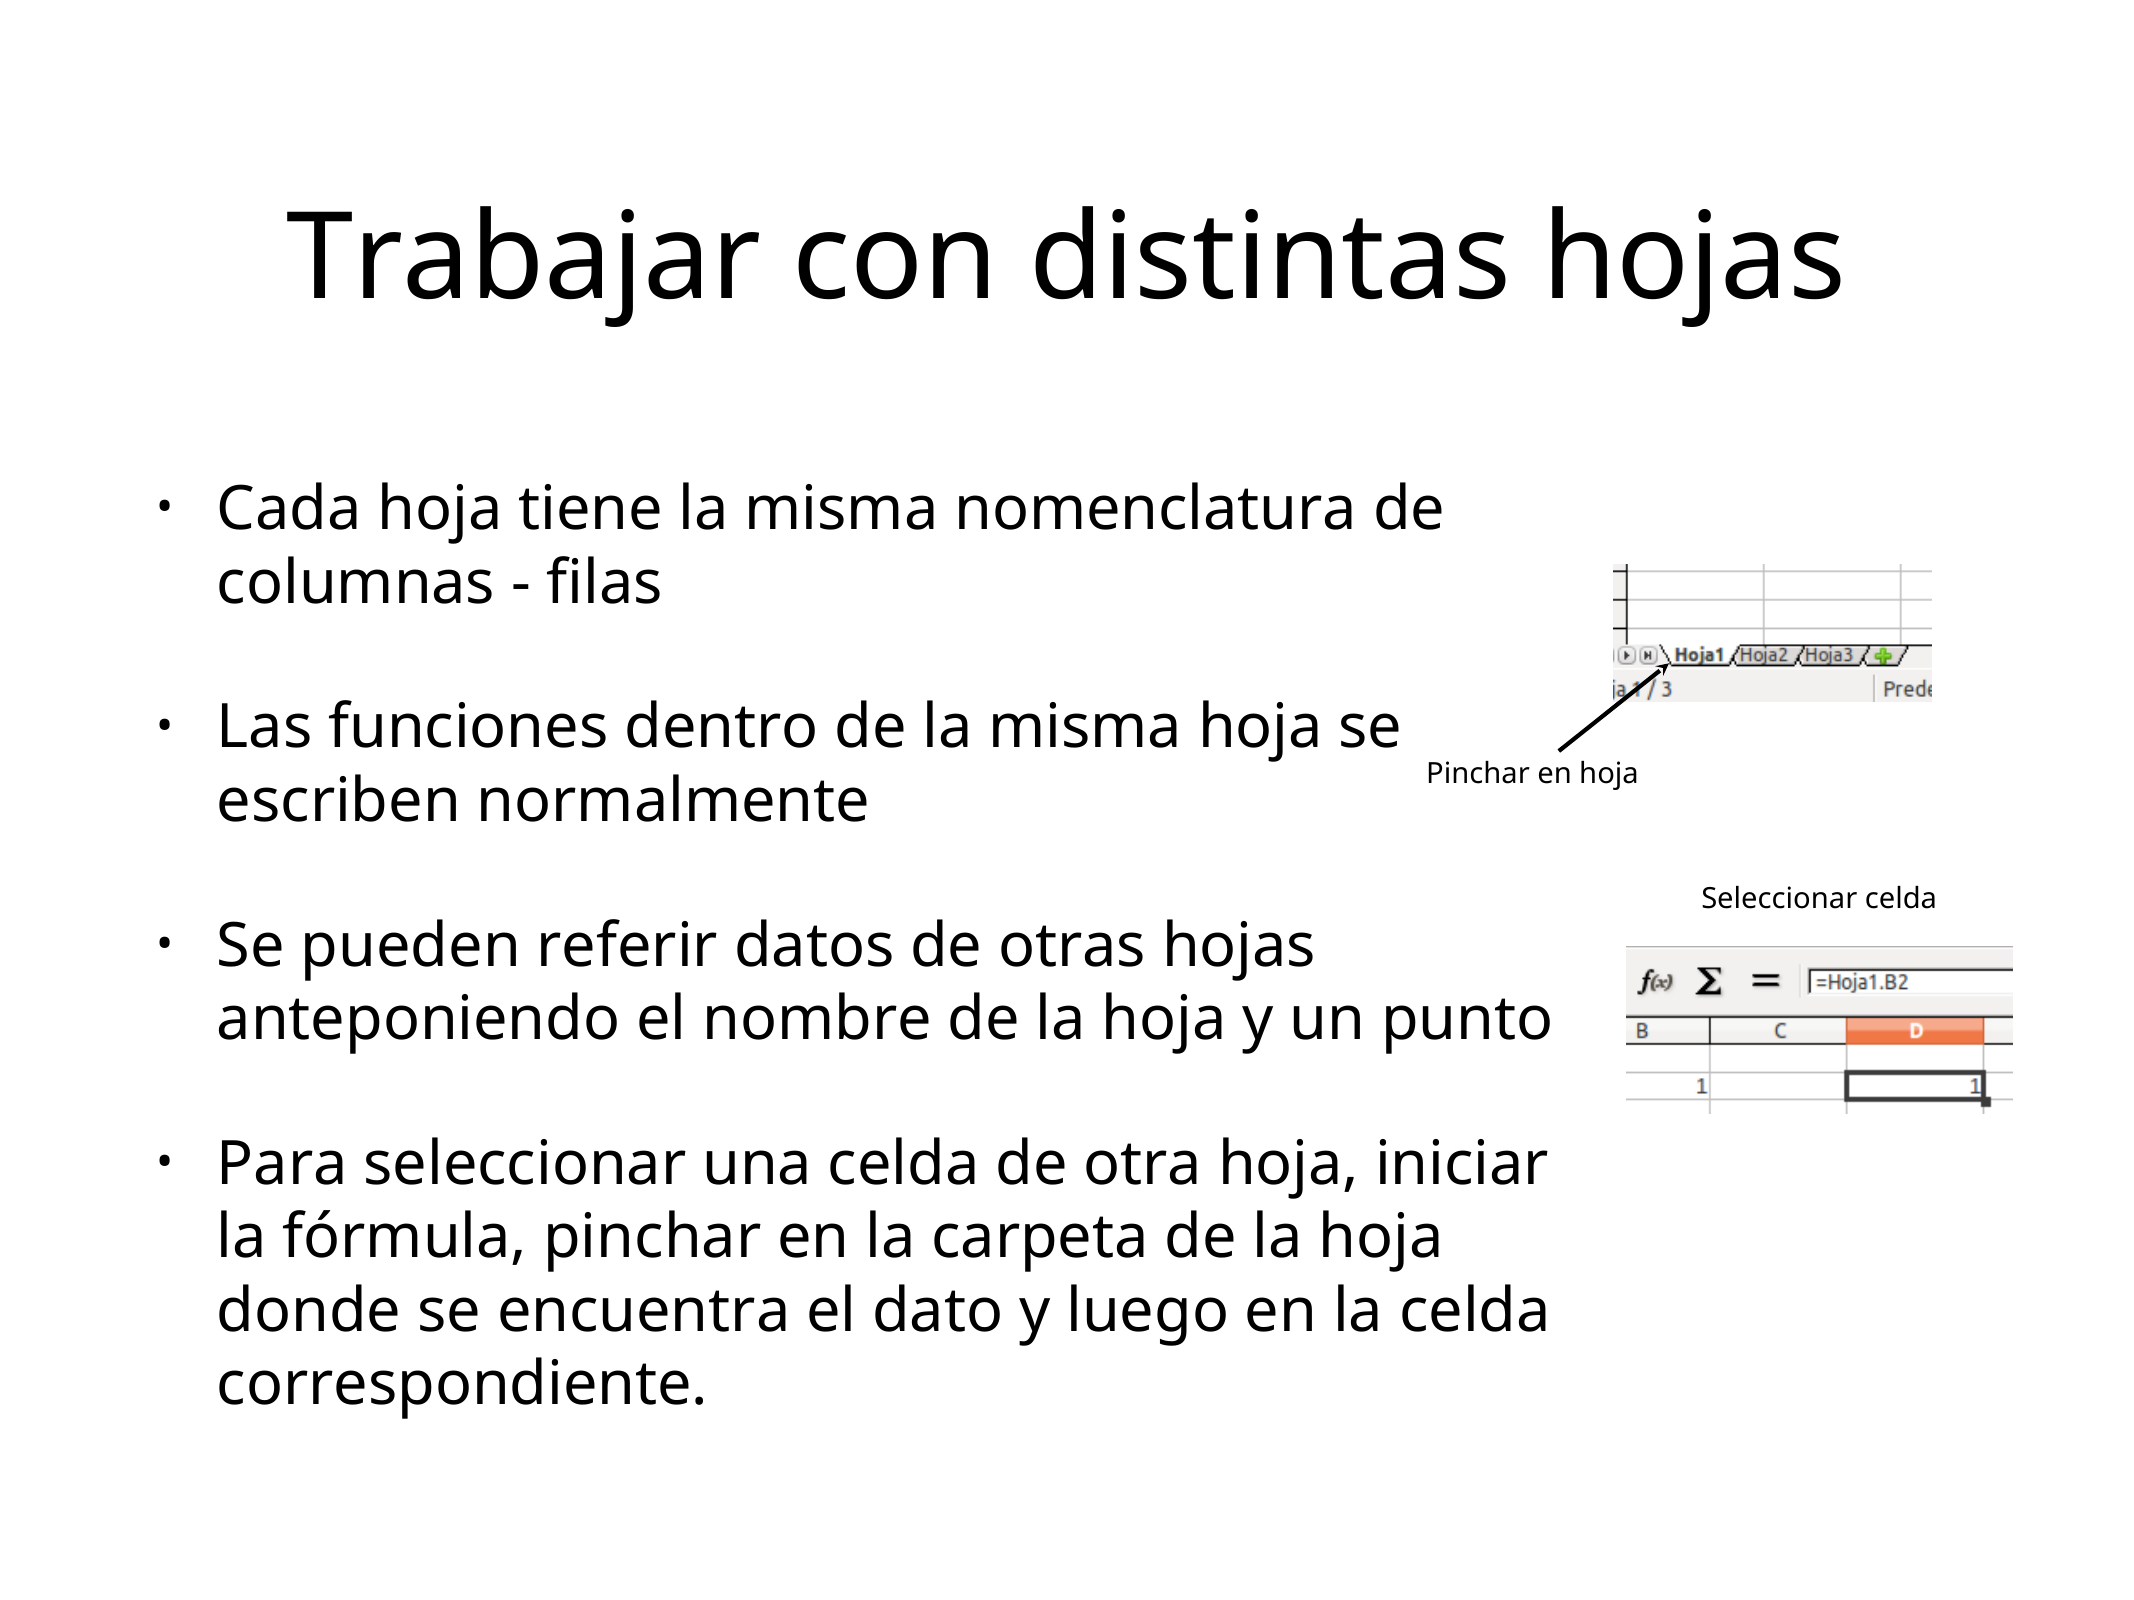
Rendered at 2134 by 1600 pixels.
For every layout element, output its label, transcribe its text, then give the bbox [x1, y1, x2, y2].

text_box Pinchar en hoja [1417, 746, 1648, 799]
title Trabajar con distintas hojas [156, 72, 1978, 428]
picture [1613, 564, 1932, 702]
picture [1626, 946, 2013, 1114]
list Cada hoja tiene la misma nomenclatura de columnas - filas Las funciones dentro de la misma hoja se escriben normalmente Se pueden referir datos de otras hojas anteponiendo el nombre de la hoja y un punto Para seleccionar una celda de otra hoja, iniciar la fórmula, pinchar en la carpeta de la hoja donde se encuentra el dato y luego en la celda correspondiente. [156, 427, 1558, 1459]
text_box Seleccionar celda [1692, 870, 1946, 923]
